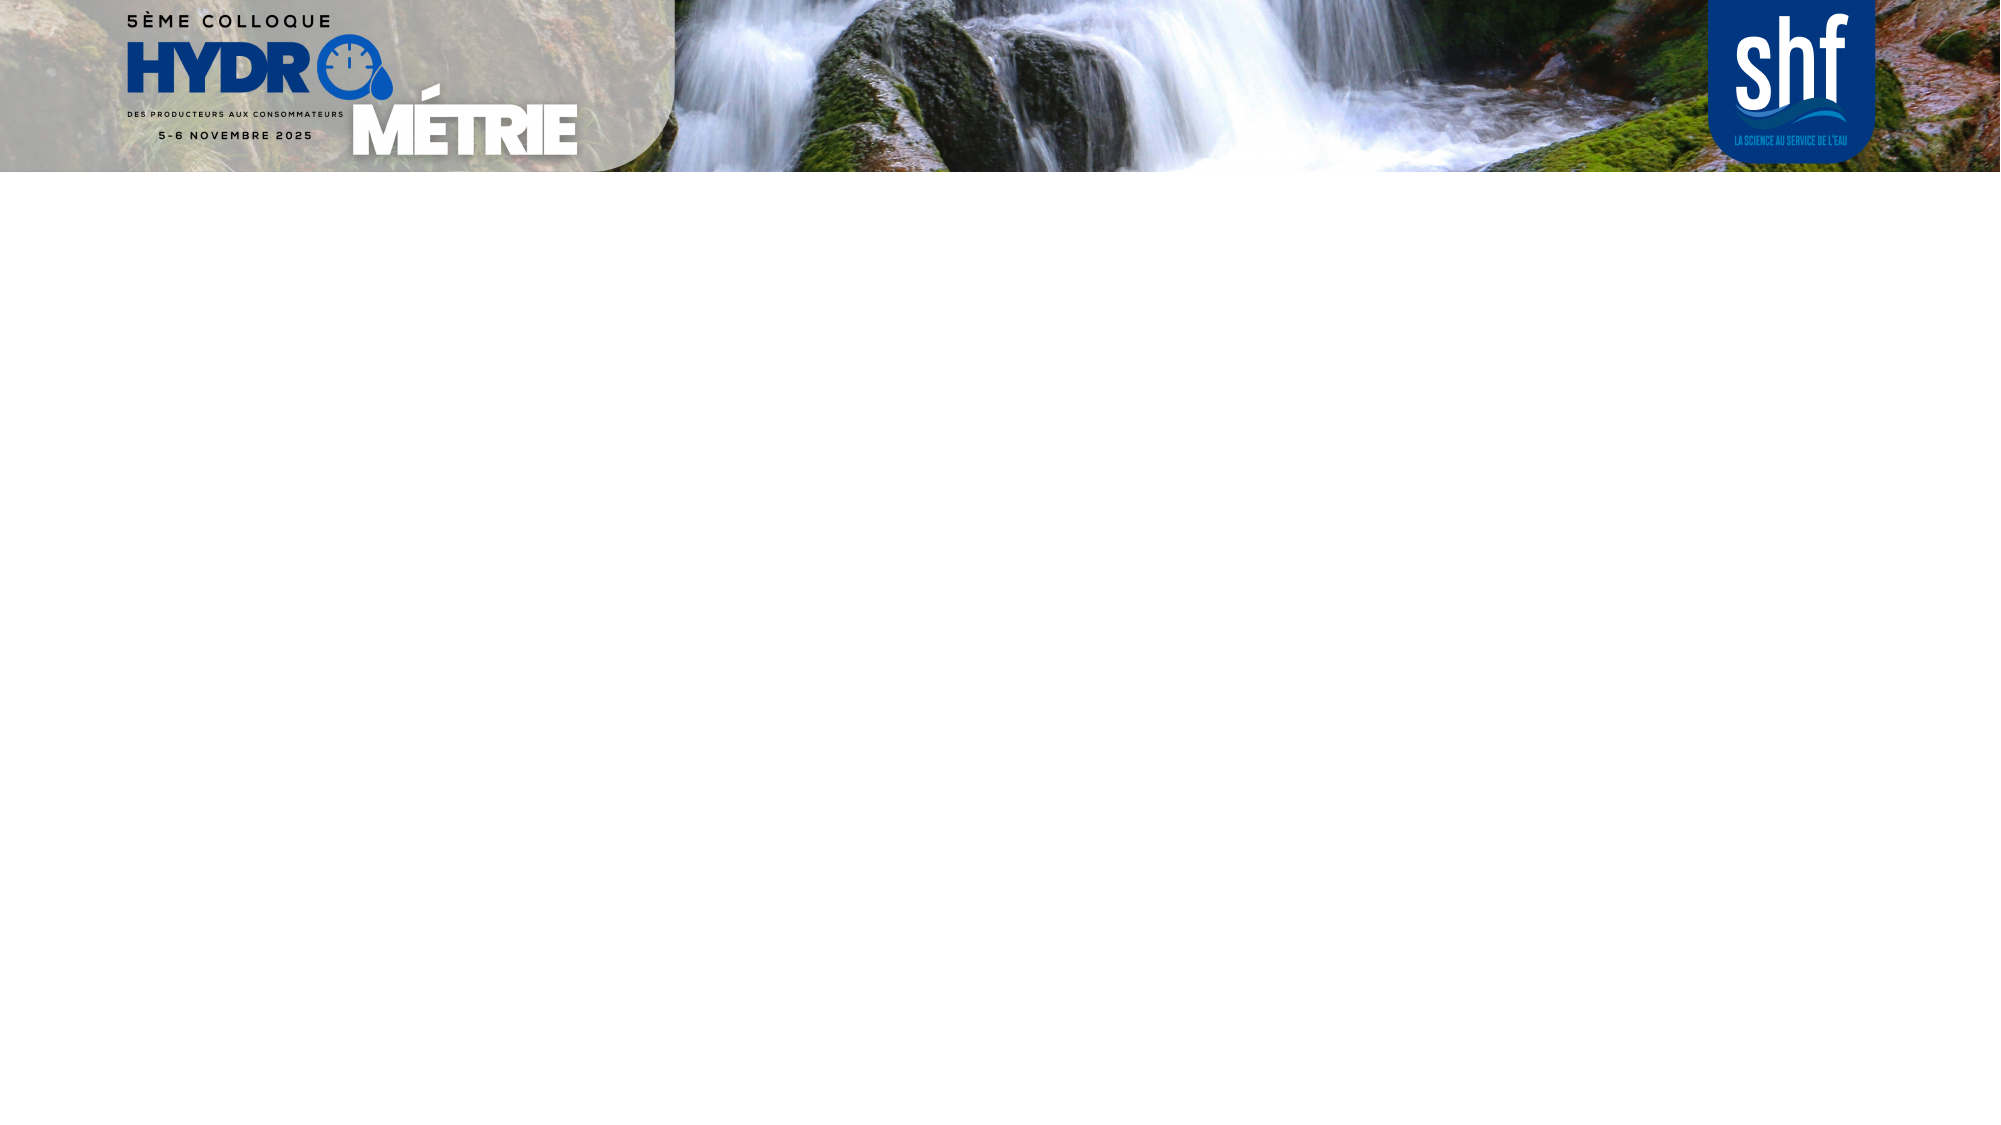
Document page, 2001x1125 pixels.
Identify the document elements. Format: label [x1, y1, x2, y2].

picture [0, 0, 2000, 172]
